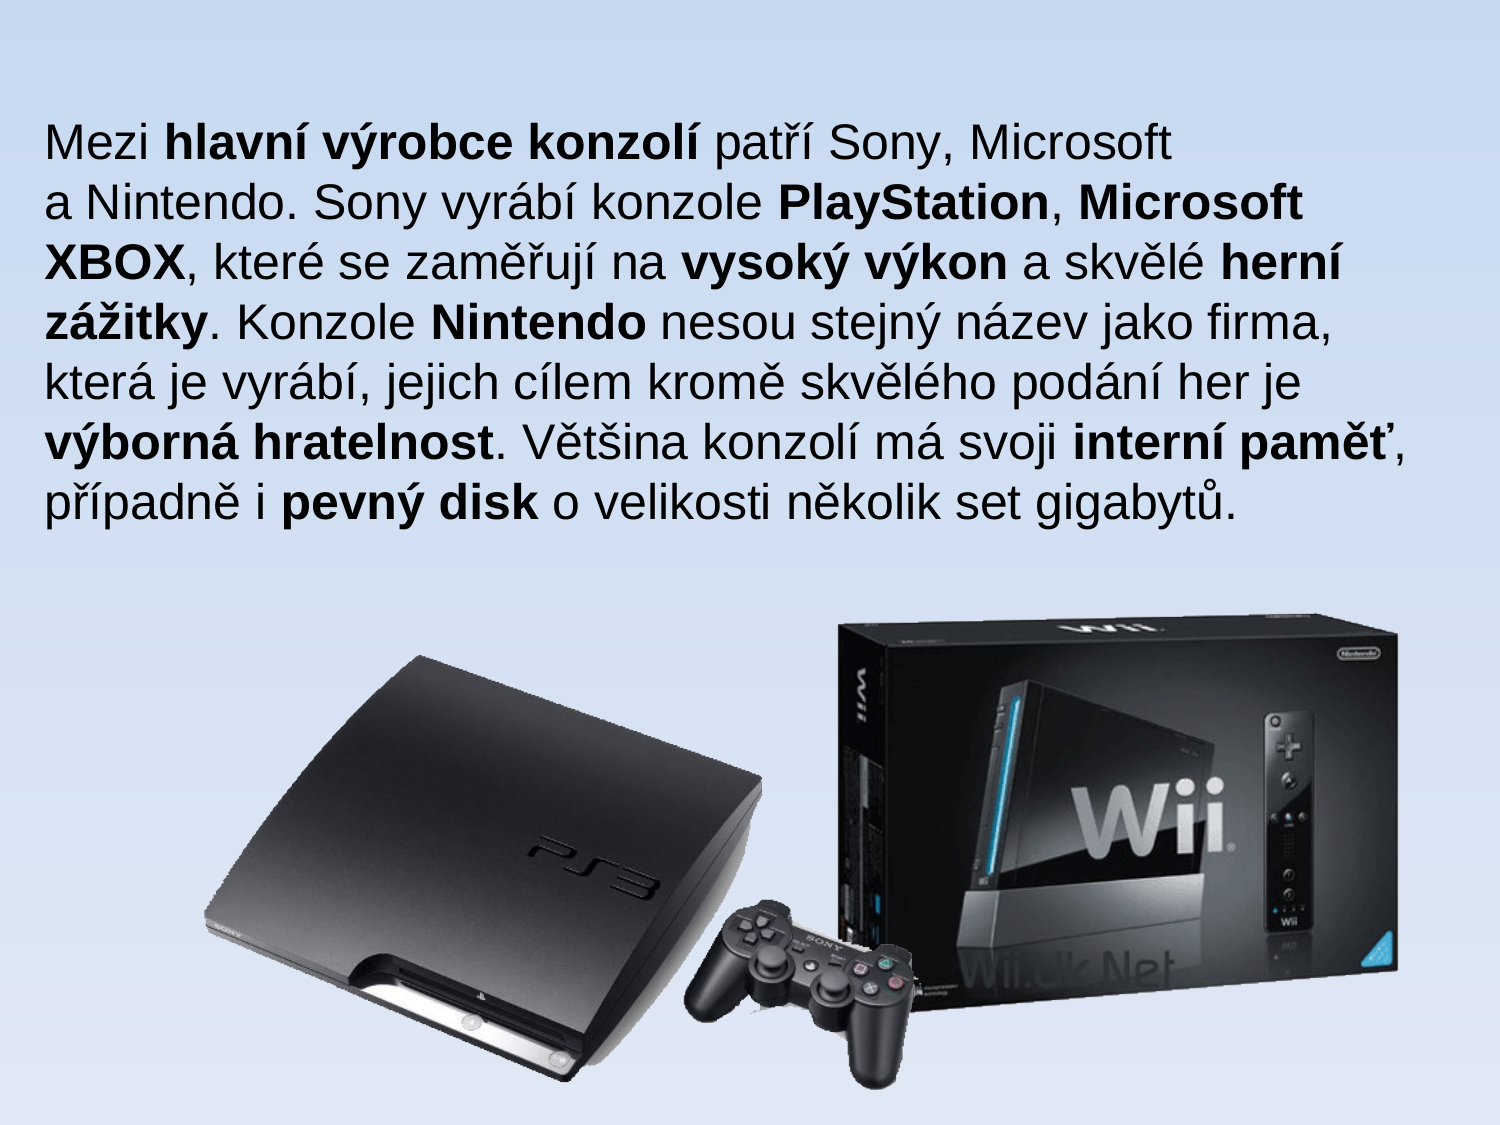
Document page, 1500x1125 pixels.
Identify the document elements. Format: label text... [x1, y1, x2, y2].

picture [194, 583, 1472, 1125]
list Mezi hlavní výrobce konzolí patří Sony, Microsoft a Nintendo. Sony vyrábí konzole PlayStation, Microsoft XBOX, které se zaměřují na vysoký výkon a skvělé herní zážitky. Konzole Nintendo nesou stejný název jako firma, která je vyrábí, jejich cílem kromě skvělého podání her je výborná hratelnost. Většina konzolí má svoji interní paměť, případně i pevný disk o velikosti několik set gigabytů. [29, 101, 1447, 693]
